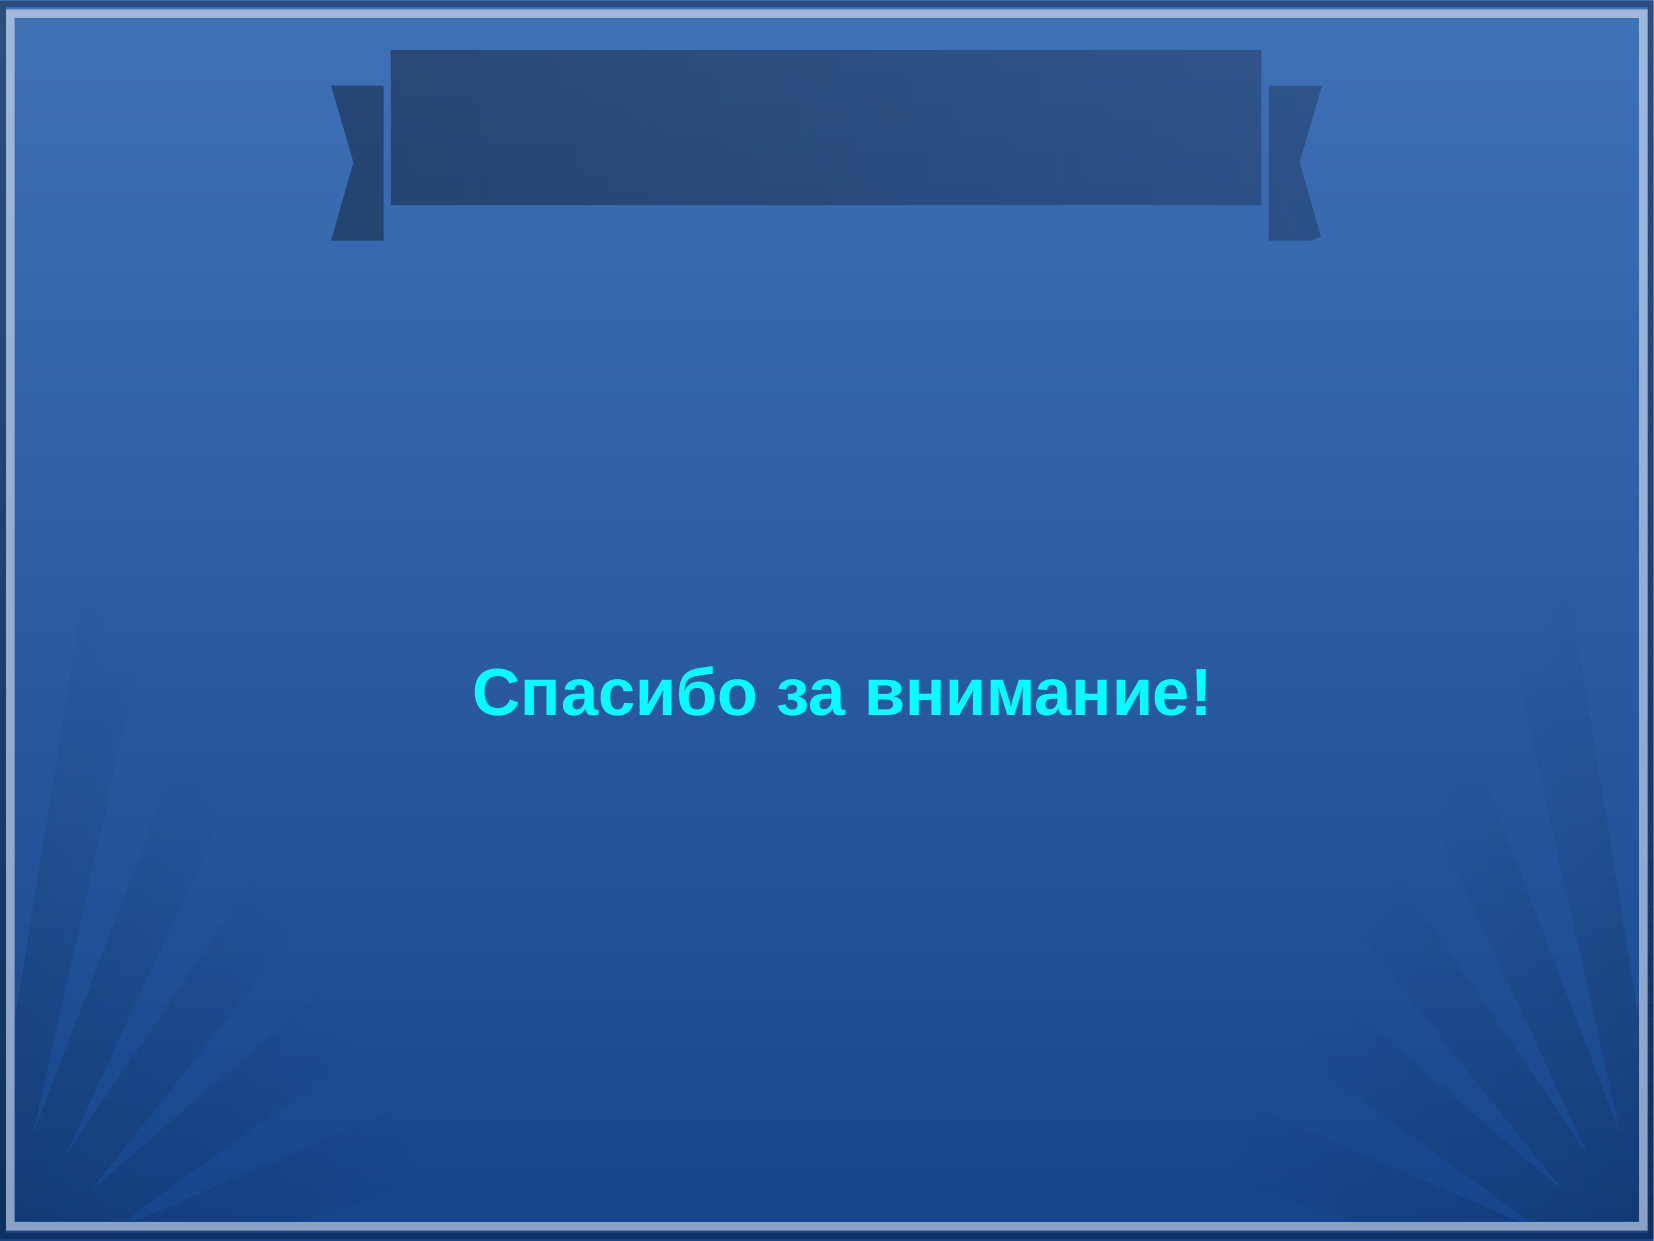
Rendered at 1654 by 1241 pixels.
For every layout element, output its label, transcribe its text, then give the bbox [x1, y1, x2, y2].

subtitle Спасибо за внимание! [0, 55, 1654, 1241]
